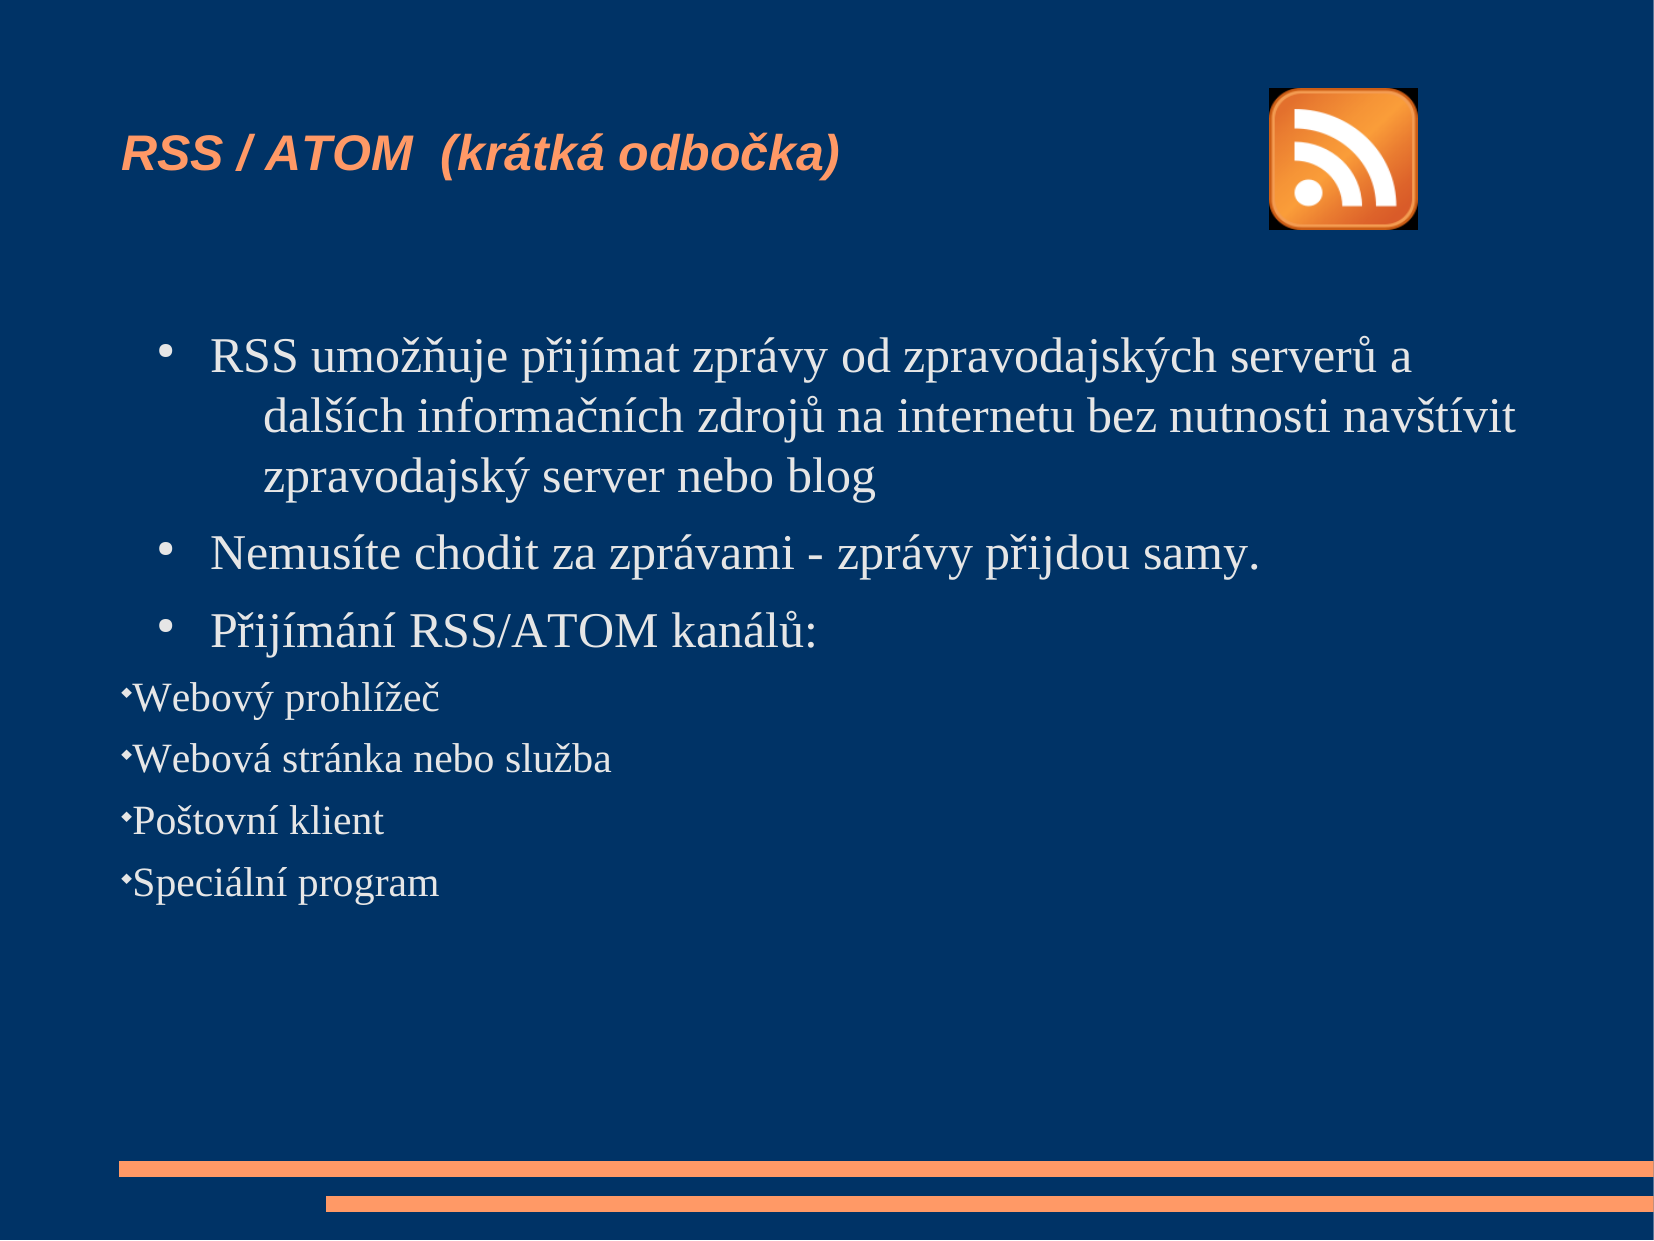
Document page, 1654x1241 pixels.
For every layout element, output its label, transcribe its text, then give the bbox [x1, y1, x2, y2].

picture [1269, 88, 1418, 230]
list RSS umožňuje přijímat zprávy od zpravodajských serverů a dalších informačních zdrojů na internetu bez nutnosti navštívit zpravodajský server nebo blog Nemusíte chodit za zprávami - zprávy přijdou samy. Přijímání RSS/ATOM kanálů: Webový prohlížeč Webová stránka nebo služba Poštovní klient Speciální program [121, 322, 1561, 1132]
title RSS / ATOM (krátká odbočka) [121, 46, 1534, 254]
